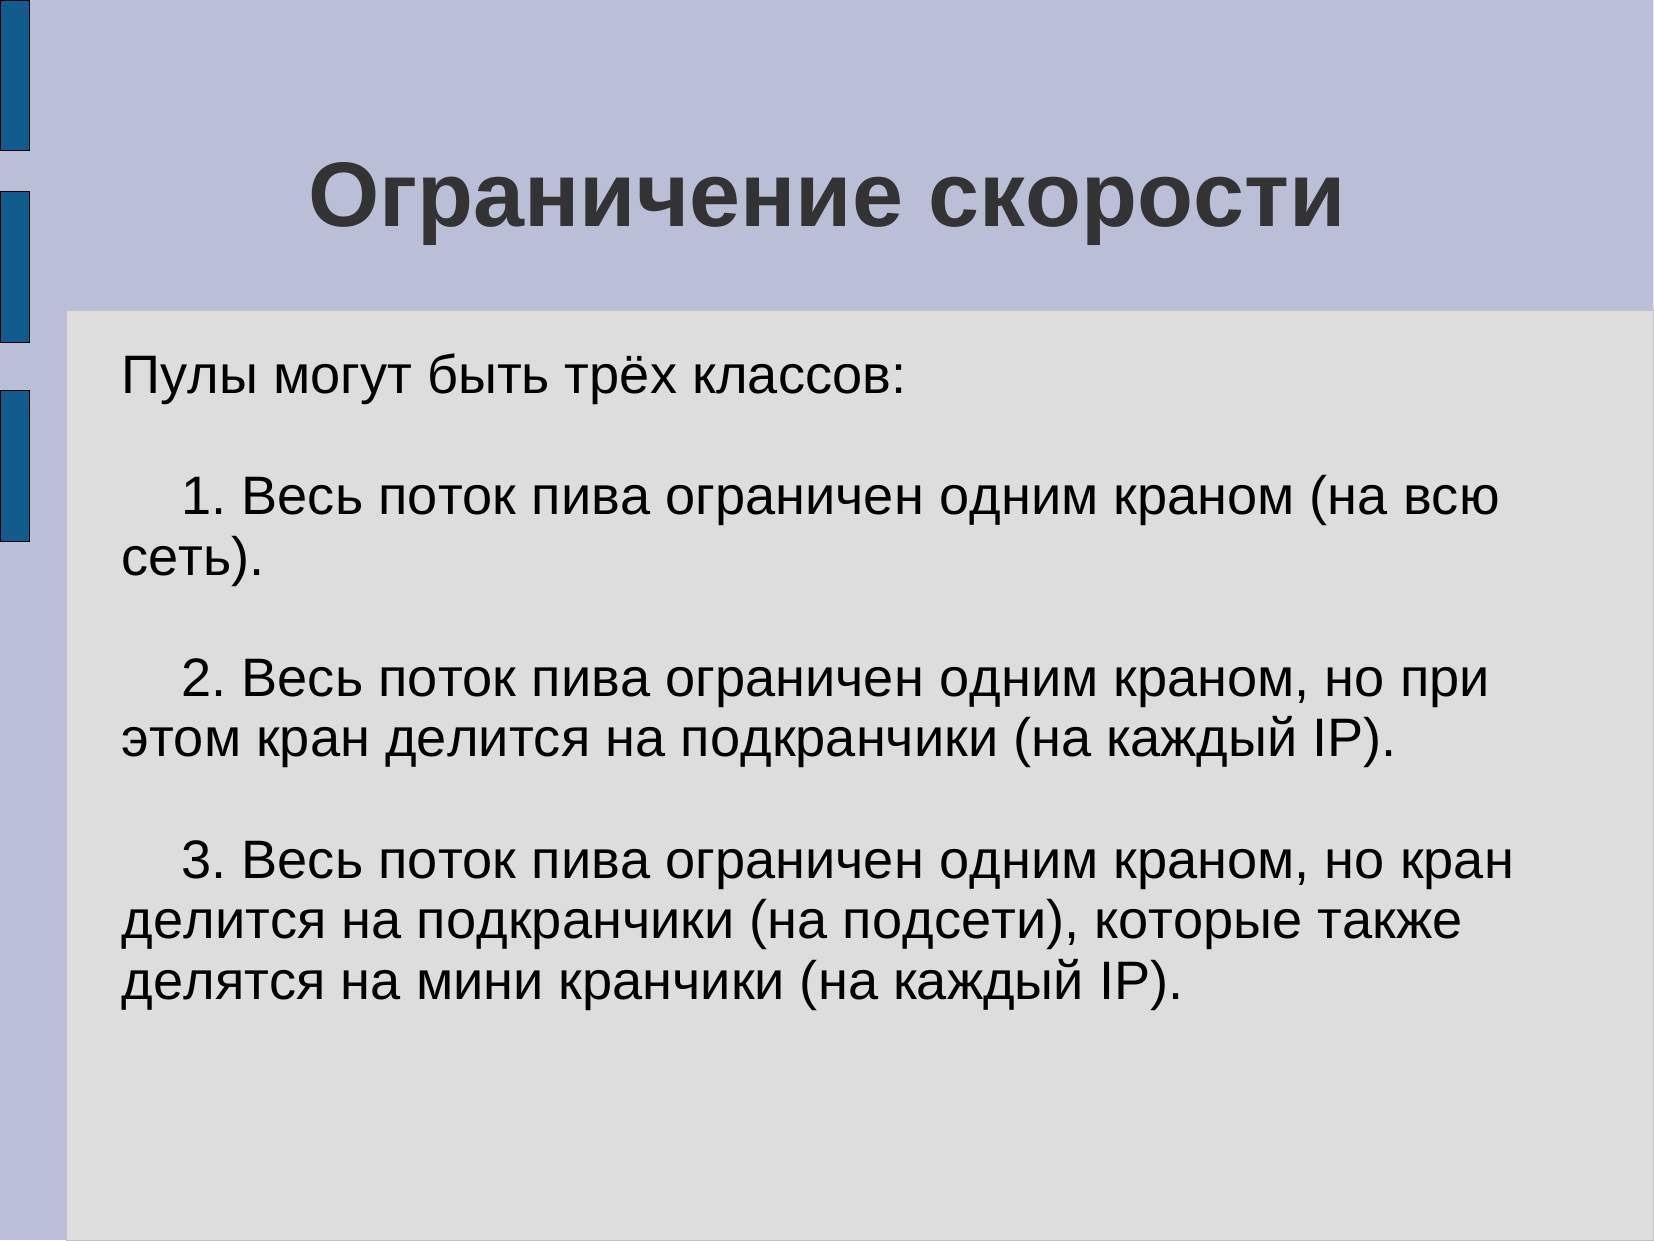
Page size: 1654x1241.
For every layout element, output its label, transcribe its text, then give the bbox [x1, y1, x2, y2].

title Ограничение скорости [121, 91, 1534, 299]
list Пулы могут быть трёх классов: 1. Весь поток пива ограничен одним краном (на всю сеть). 2. Весь поток пива ограничен одним краном, но при этом кран делится на подкранчики (на каждый IP). 3. Весь поток пива ограничен одним краном, но кран делится на подкранчики (на подсети), которые также делятся на мини кранчики (на каждый IP). [121, 344, 1534, 1164]
